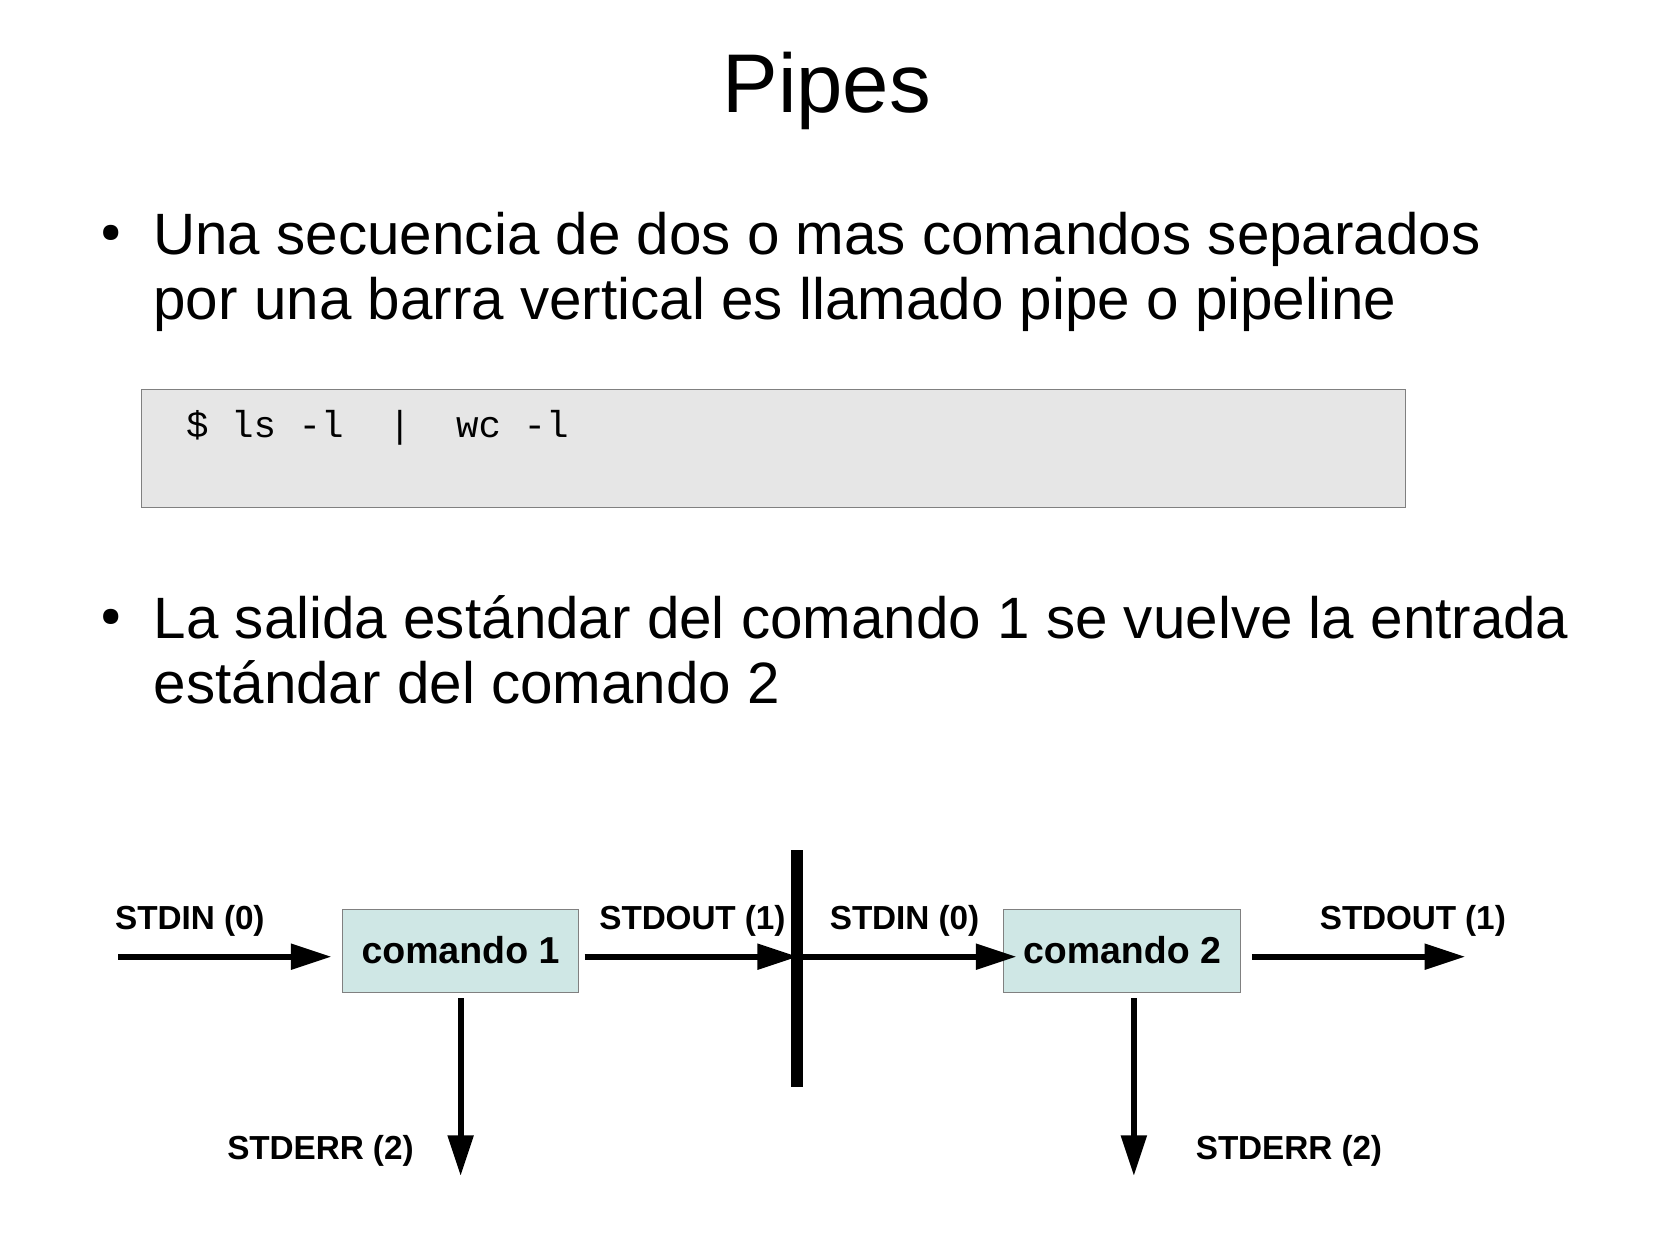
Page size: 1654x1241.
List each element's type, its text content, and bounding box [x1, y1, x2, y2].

text_box STDOUT (1) [584, 891, 801, 944]
text_box STDERR (2) [212, 1122, 429, 1174]
list Una secuencia de dos o mas comandos separados por una barra vertical es llamado pipe o pipeline [82, 201, 1571, 373]
list La salida estándar del comando 1 se vuelve la entrada estándar del comando 2 [82, 585, 1571, 756]
text_box comando 1 [342, 909, 579, 993]
text_box STDIN (0) [814, 891, 1010, 944]
text_box STDOUT (1) [1305, 891, 1522, 944]
text_box $ ls -l | wc -l [141, 389, 1406, 508]
title Pipes [82, 19, 1571, 148]
text_box STDERR (2) [1181, 1122, 1398, 1174]
text_box STDIN (0) [100, 891, 296, 944]
text_box comando 2 [1003, 909, 1241, 993]
